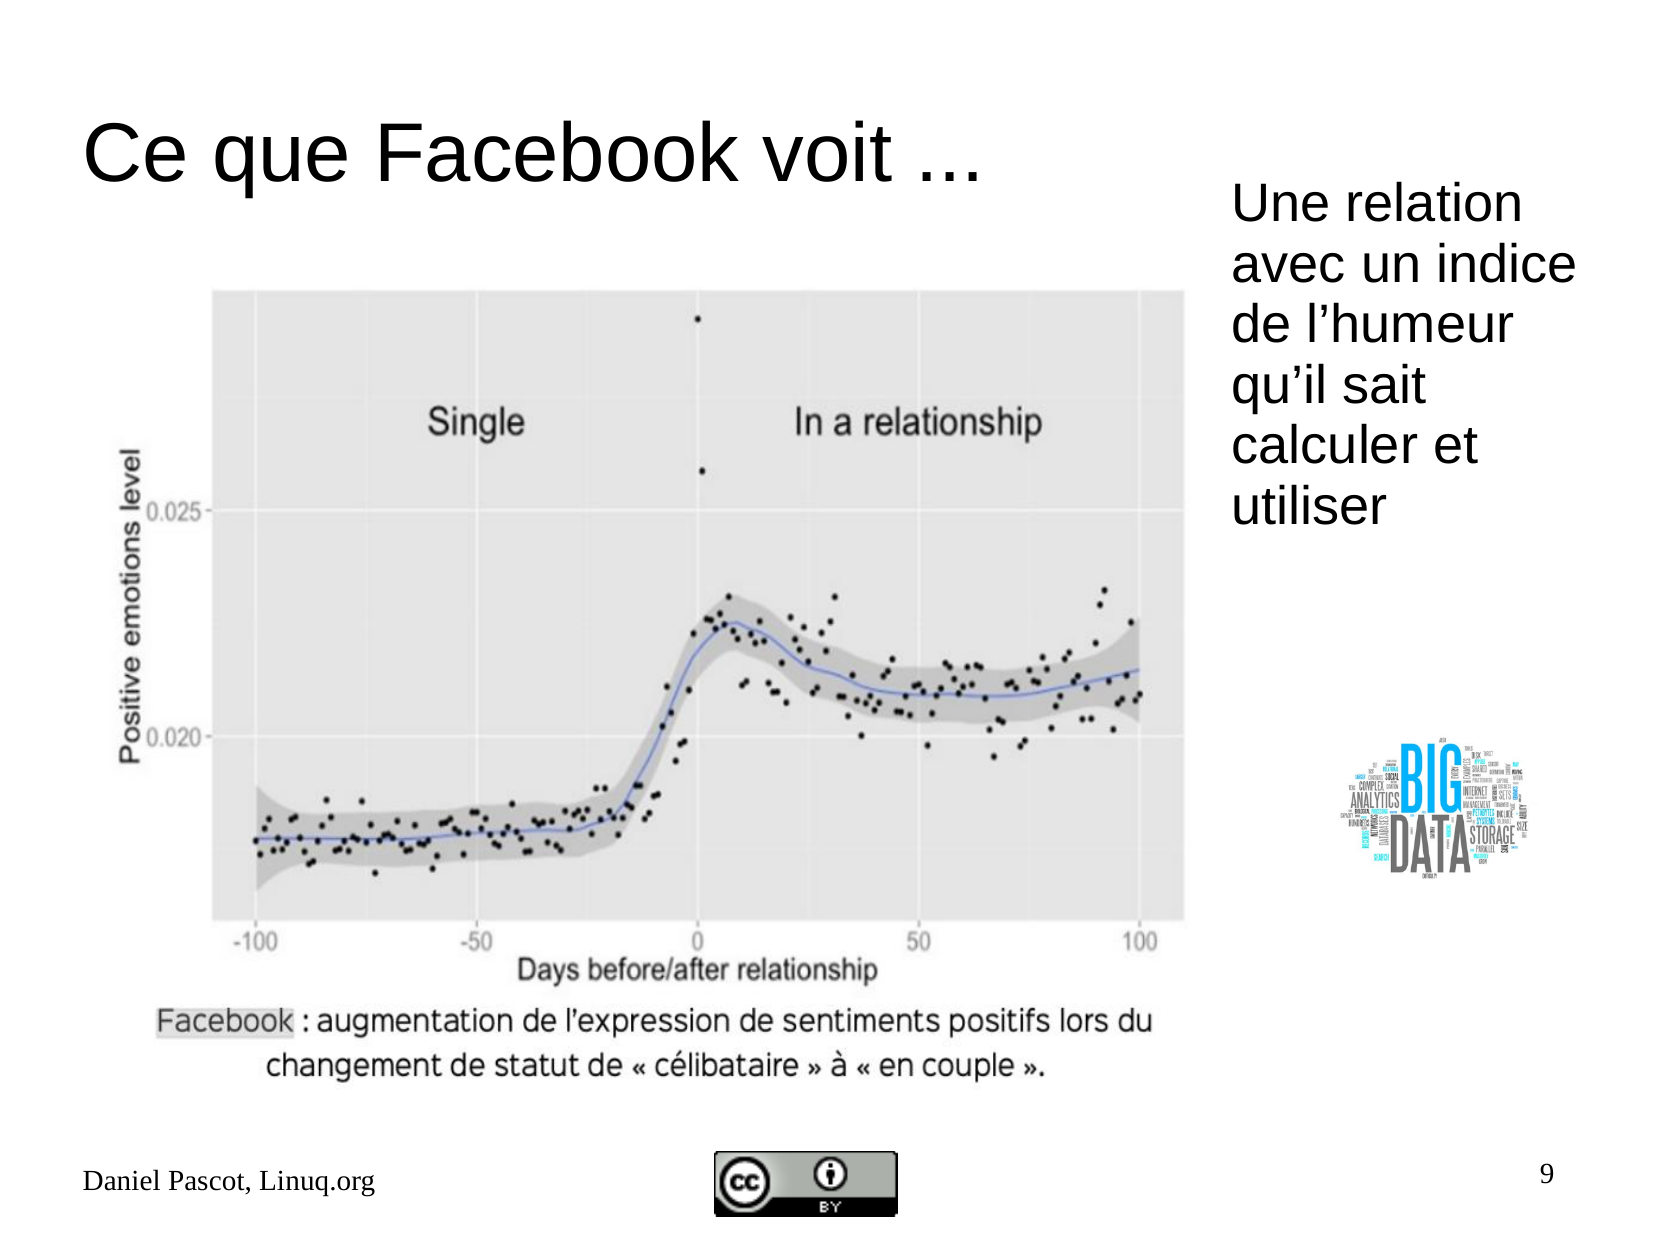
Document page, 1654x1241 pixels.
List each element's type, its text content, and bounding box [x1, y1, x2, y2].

picture [1334, 720, 1539, 895]
picture [714, 1151, 898, 1217]
title Ce que Facebook voit ... [82, 49, 1571, 255]
picture [59, 255, 1264, 1111]
text_box Une relation avec un indice de l’humeur qu’il sait calculer et utiliser [1216, 165, 1619, 544]
